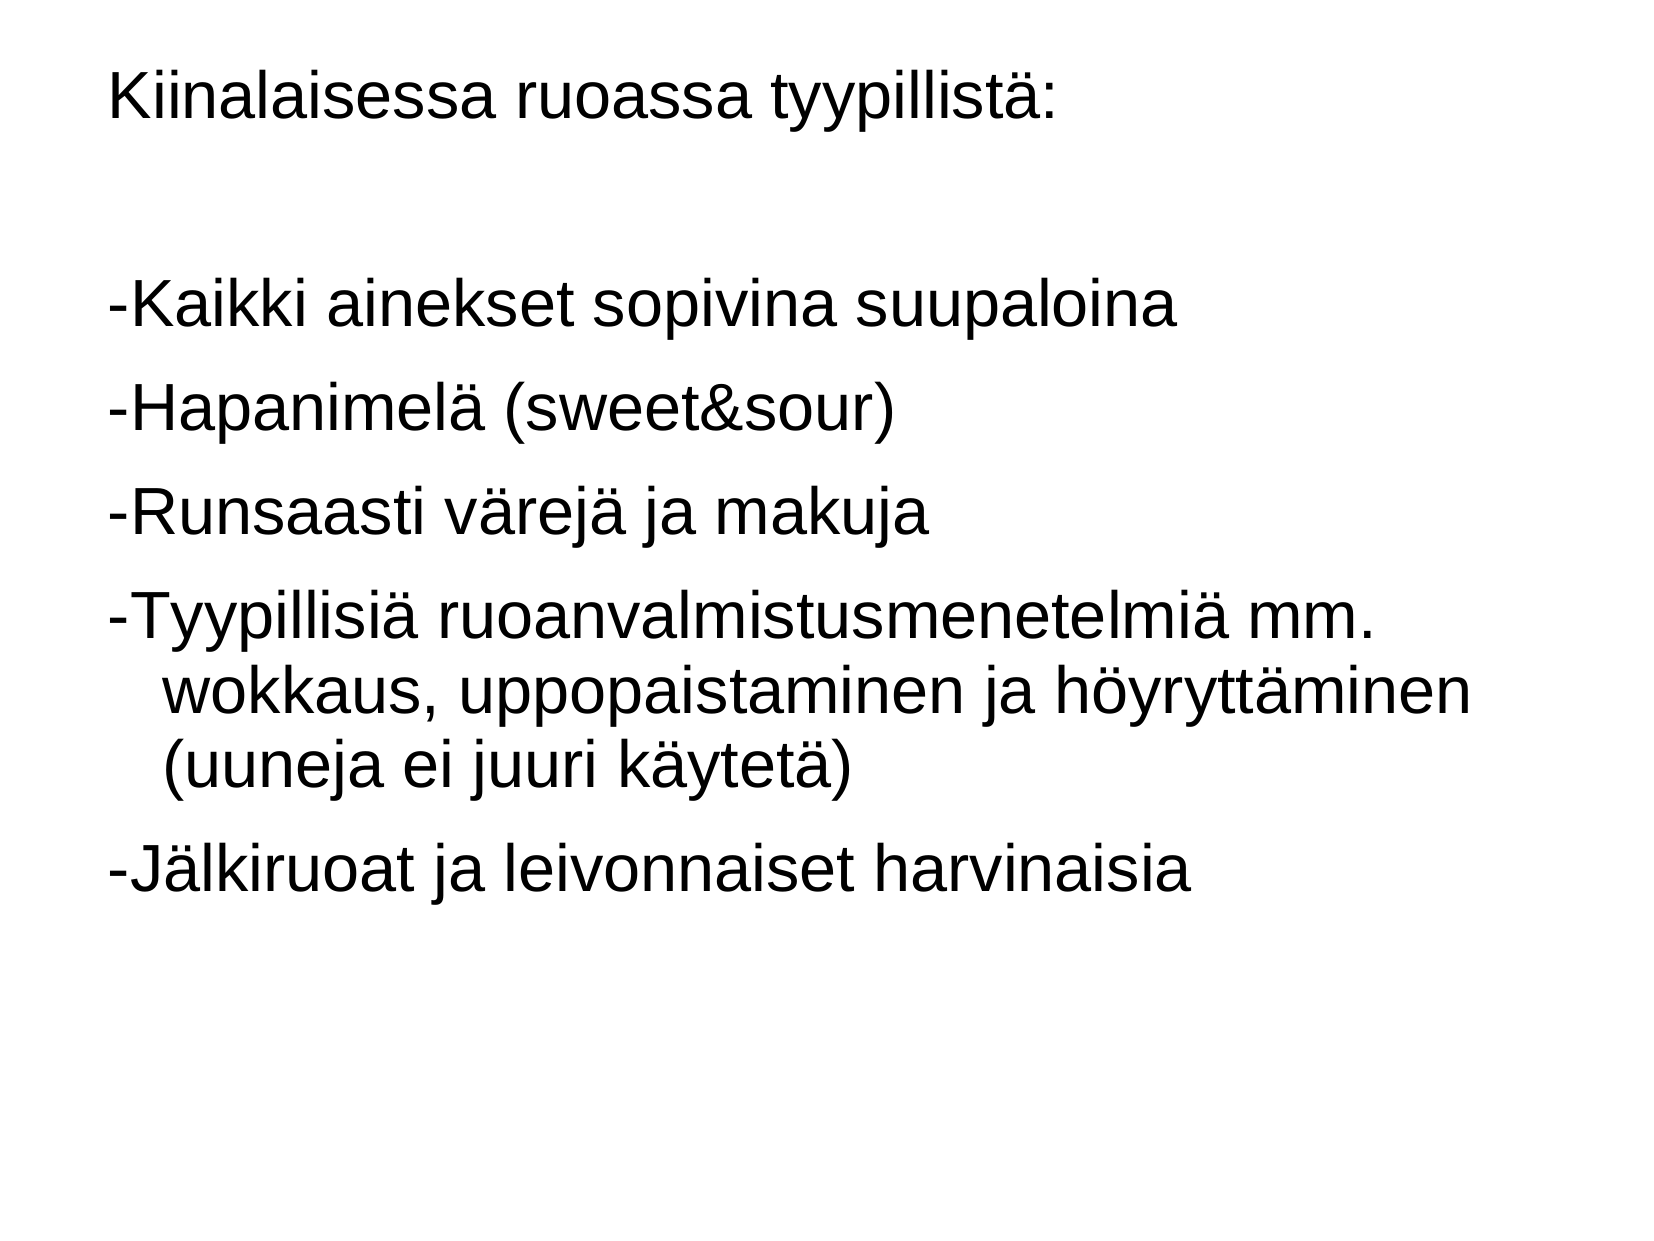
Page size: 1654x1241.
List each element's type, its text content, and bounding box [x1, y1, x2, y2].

list Kiinalaisessa ruoassa tyypillistä: -Kaikki ainekset sopivina suupaloina -Hapanimelä (sweet&sour) -Runsaasti värejä ja makuja -Tyypillisiä ruoanvalmistusmenetelmiä mm. wokkaus, uppopaistaminen ja höyryttäminen (uuneja ei juuri käytetä) -Jälkiruoat ja leivonnaiset harvinaisia [106, 53, 1592, 1040]
